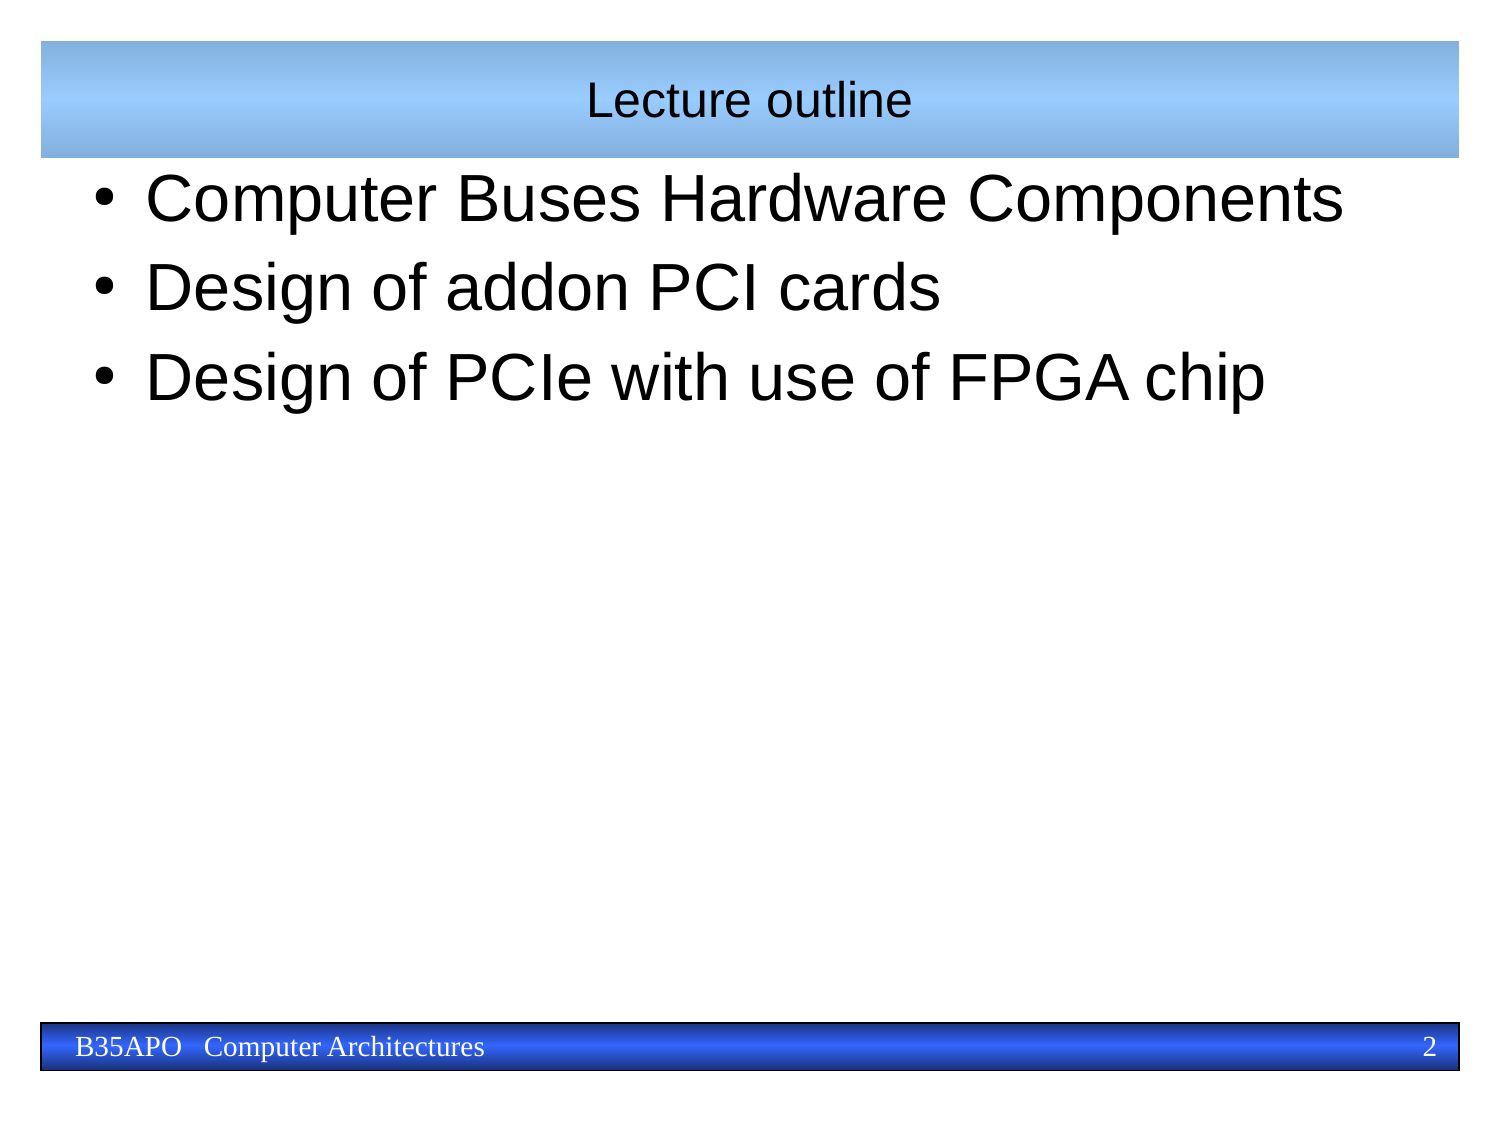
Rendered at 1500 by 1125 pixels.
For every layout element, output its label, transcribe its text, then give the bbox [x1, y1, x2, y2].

list Computer Buses Hardware Components Design of addon PCI cards Design of PCIe with use of FPGA chip [75, 160, 1426, 1021]
title Lecture outline [41, 41, 1459, 158]
